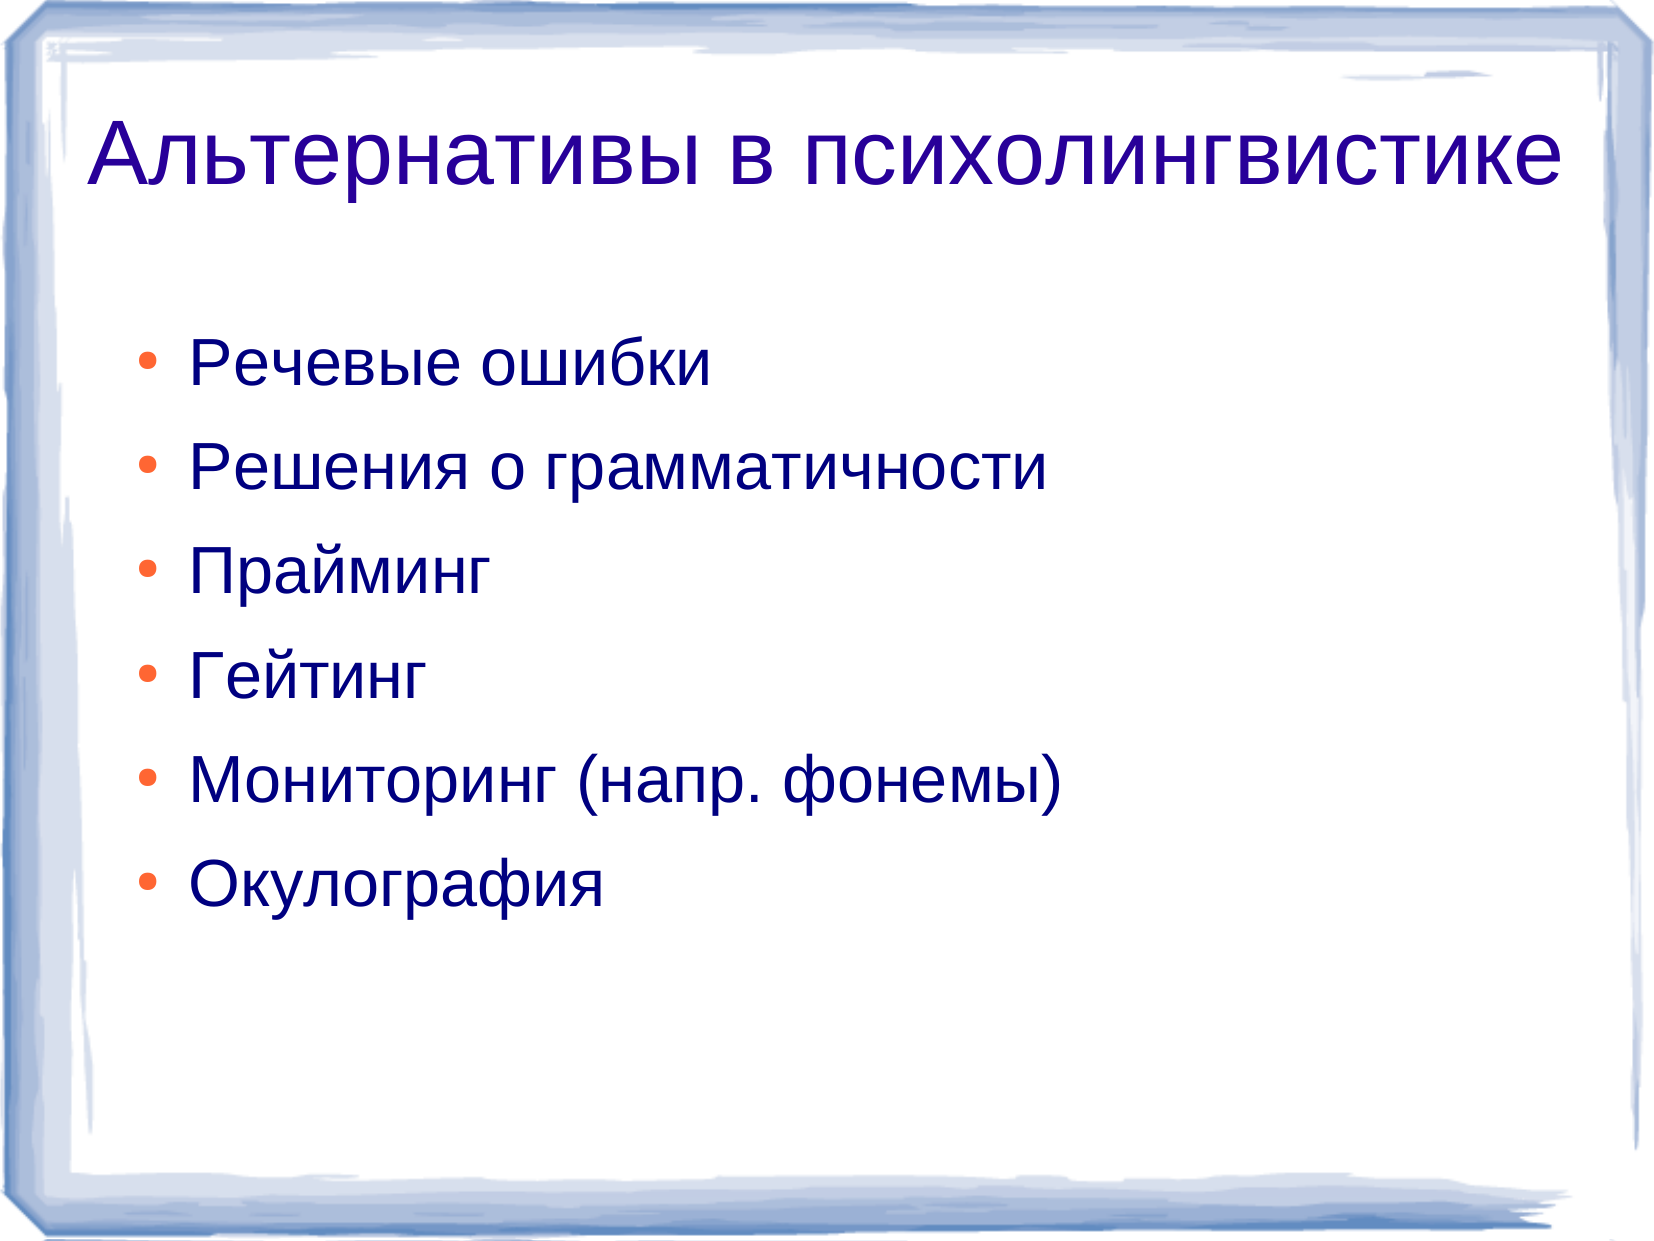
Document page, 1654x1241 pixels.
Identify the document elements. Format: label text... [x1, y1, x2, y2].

list Речевые ошибки Решения о грамматичности Прайминг Гейтинг Мониторинг (напр. фонемы) Окулография [118, 324, 1571, 1004]
title Альтернативы в психолингвистике [82, 49, 1571, 257]
picture [0, 0, 1654, 1241]
